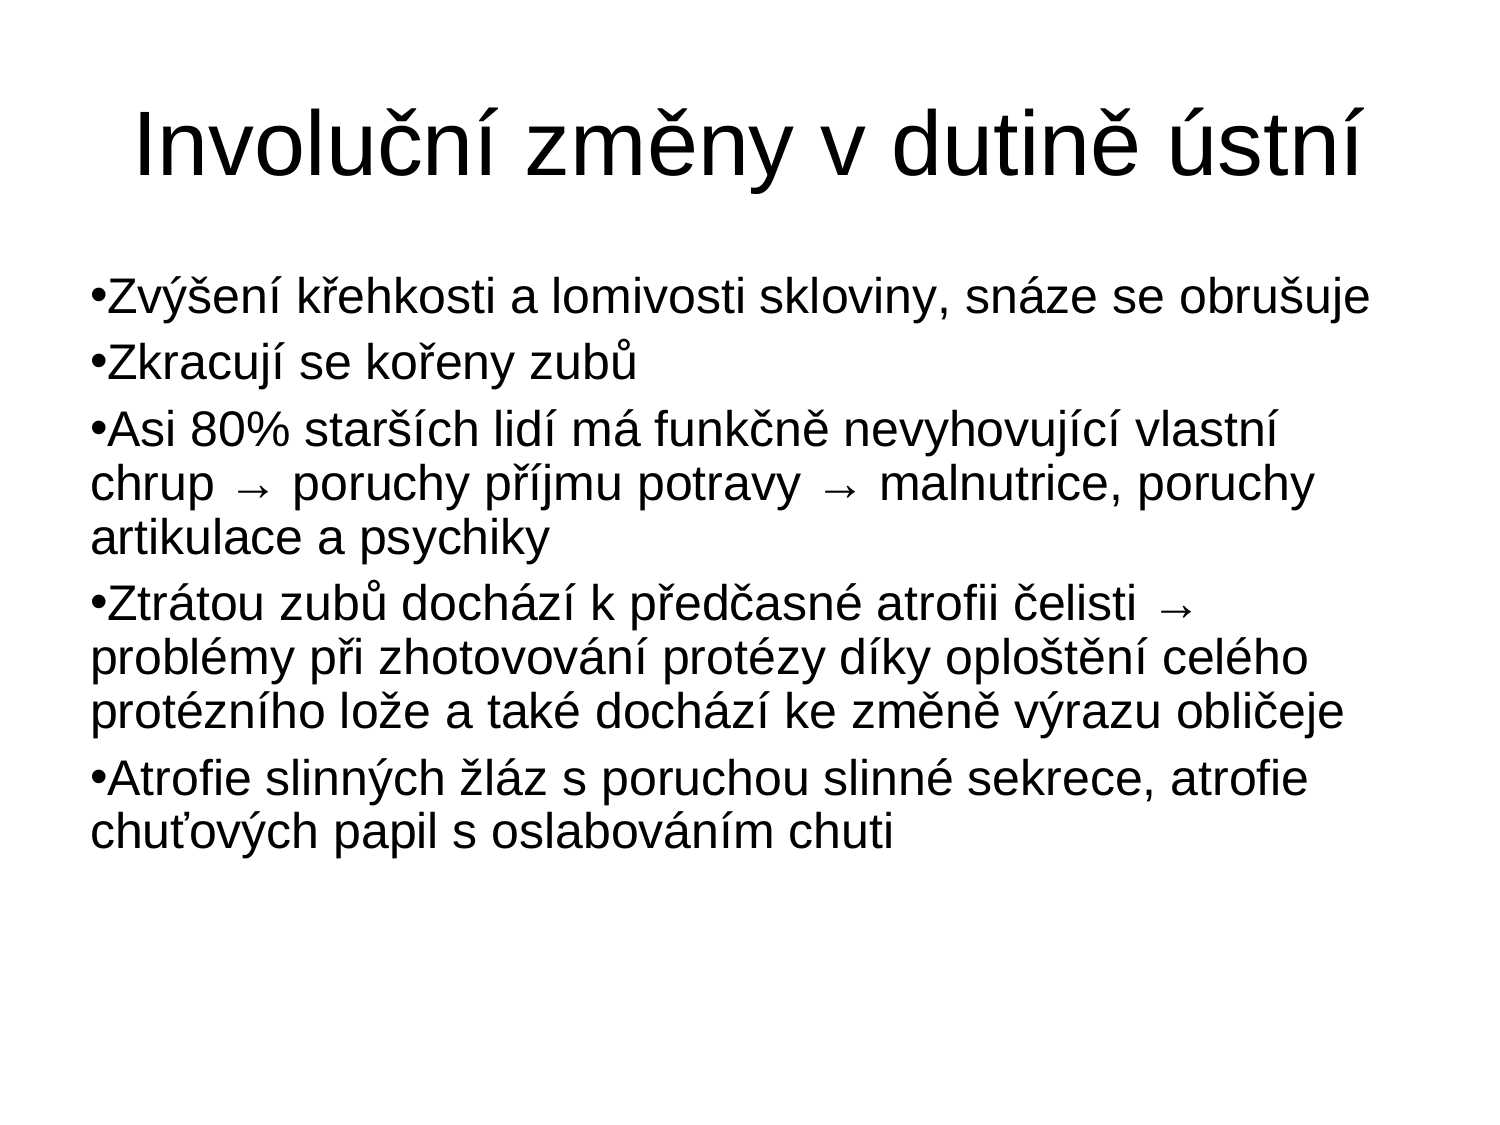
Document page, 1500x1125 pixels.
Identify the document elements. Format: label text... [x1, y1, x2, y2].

list Zvýšení křehkosti a lomivosti skloviny, snáze se obrušuje Zkracují se kořeny zubů Asi 80% starších lidí má funkčně nevyhovující vlastní chrup → poruchy příjmu potravy → malnutrice, poruchy artikulace a psychiky Ztrátou zubů dochází k předčasné atrofii čelisti → problémy při zhotovování protézy díky oploštění celého protézního lože a také dochází ke změně výrazu obličeje Atrofie slinných žláz s poruchou slinné sekrece, atrofie chuťových papil s oslabováním chuti [75, 262, 1426, 1005]
title Involuční změny v dutině ústní [75, 45, 1426, 233]
